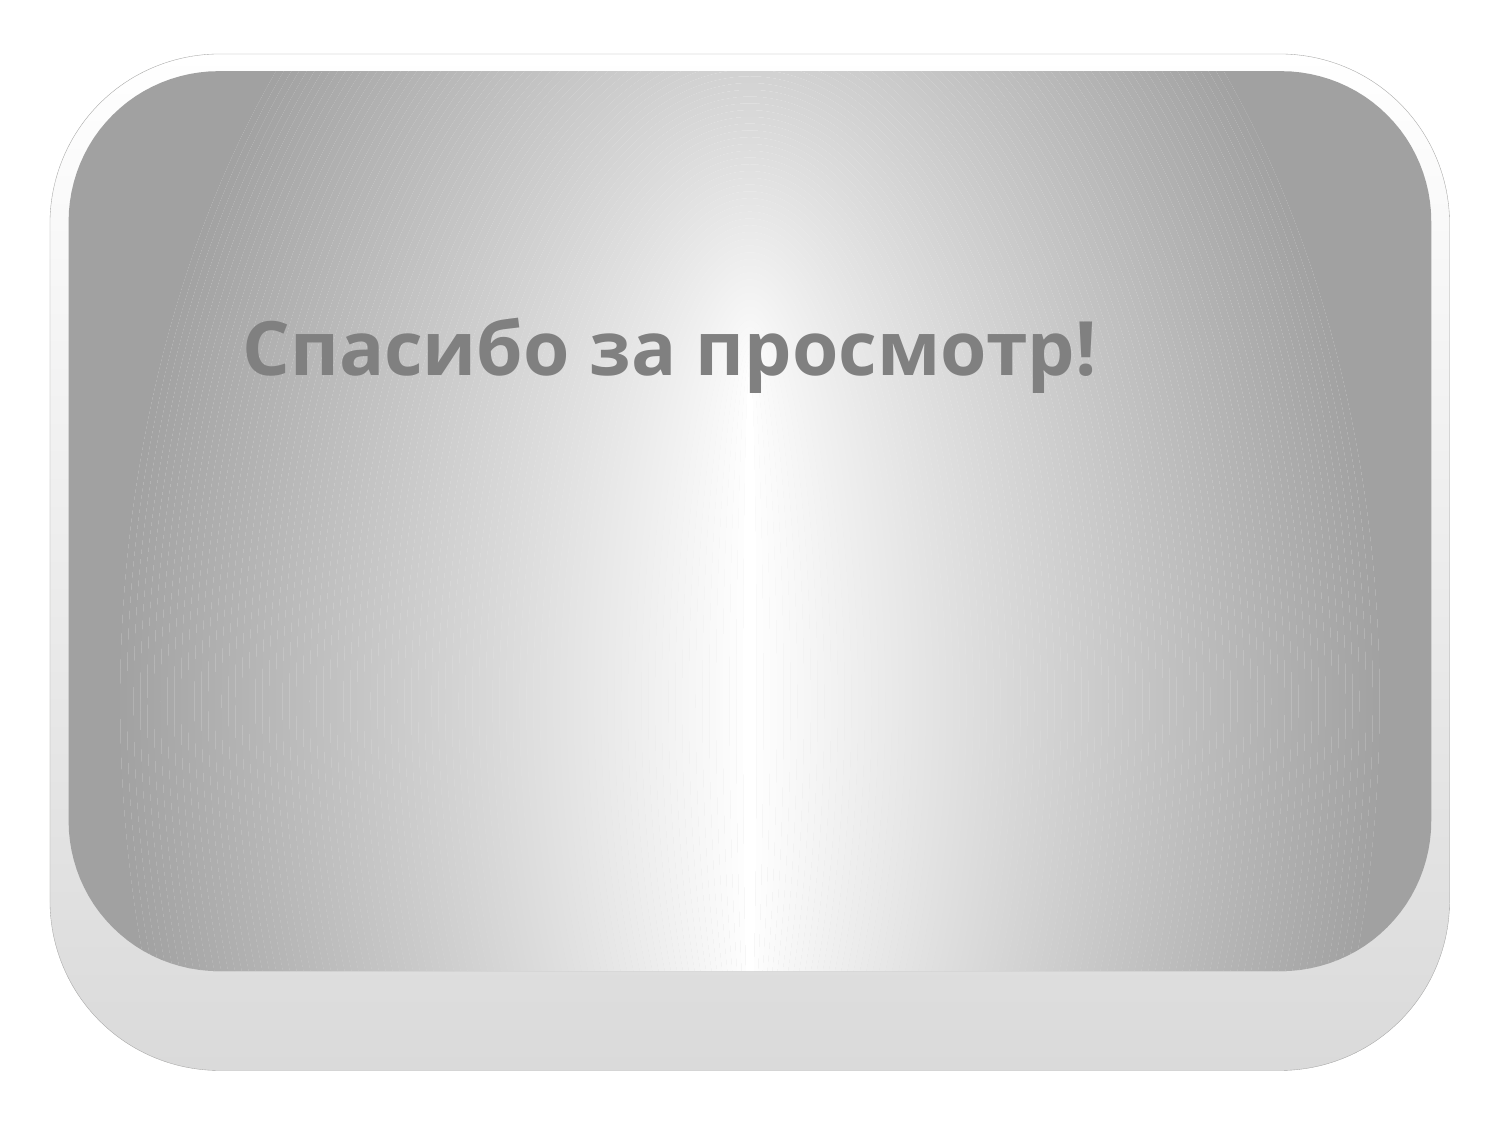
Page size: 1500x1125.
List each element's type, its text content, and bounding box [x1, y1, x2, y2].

title Спасибо за просмотр! [227, 292, 1500, 466]
